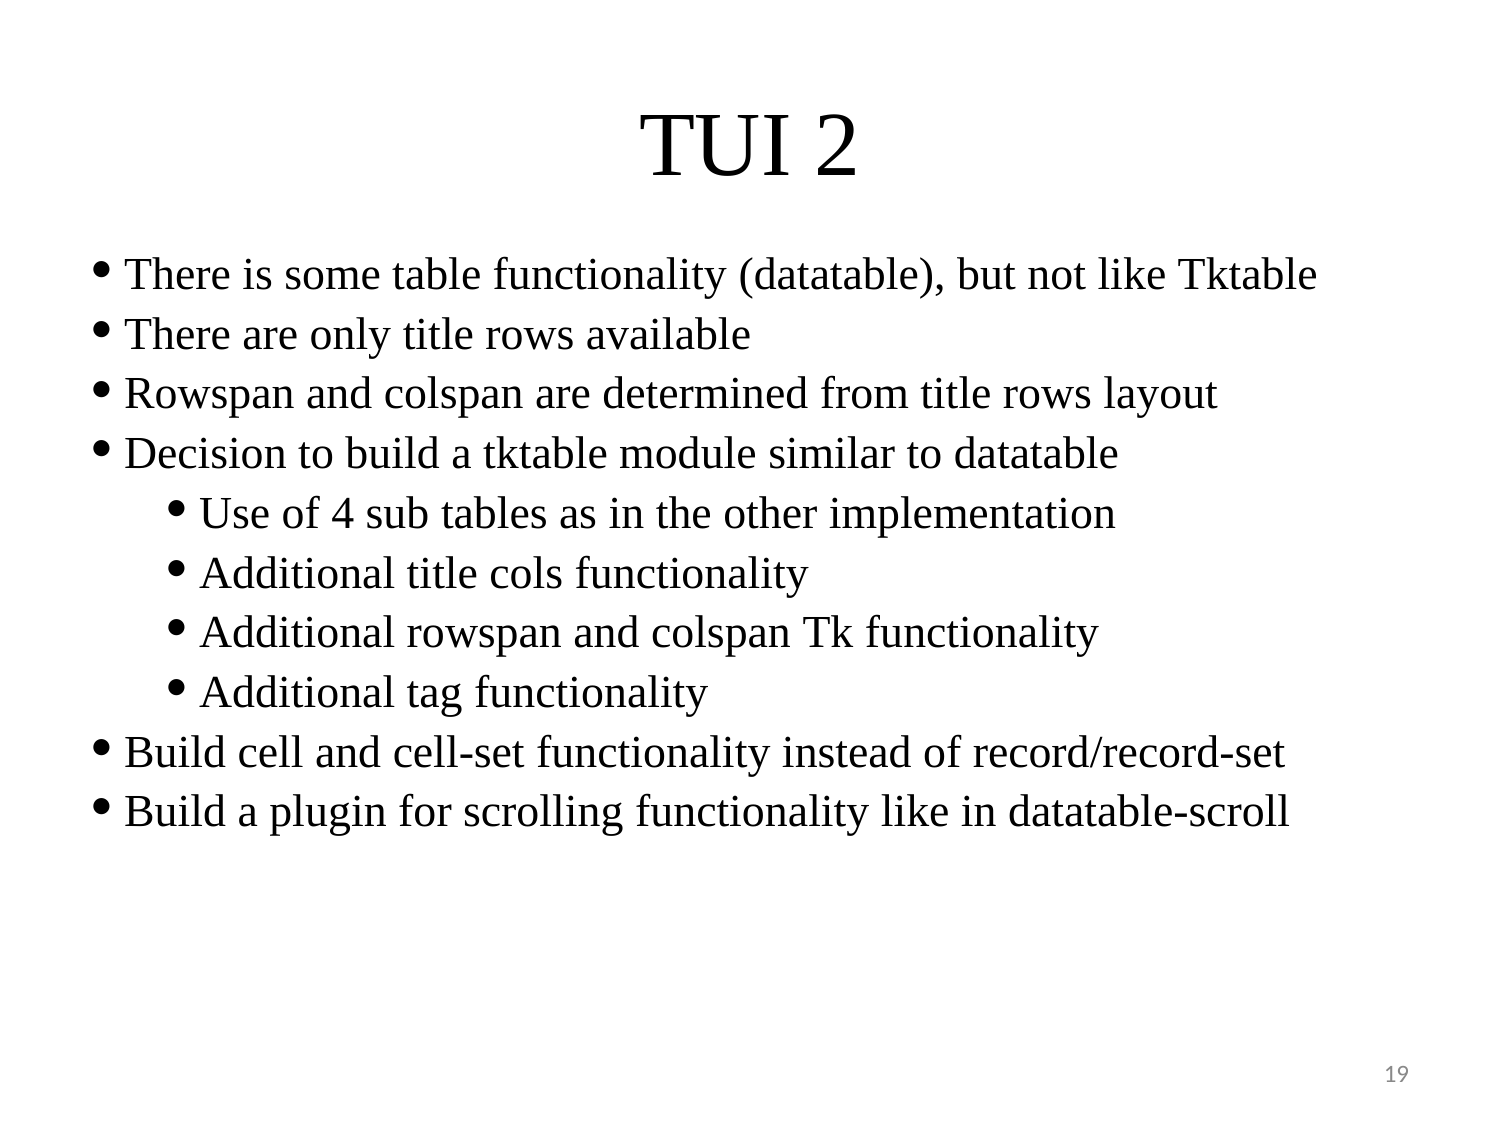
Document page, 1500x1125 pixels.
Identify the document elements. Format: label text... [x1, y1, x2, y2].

text_box TUI 2‏ [75, 45, 1426, 233]
text_box There is some table functionality (datatable), but not like Tktable There are only title rows available Rowspan and colspan are determined from title rows layout Decision to build a tktable module similar to datatable Use of 4 sub tables as in the other implementation Additional title cols functionality Additional rowspan and colspan Tk functionality Additional tag functionality Build cell and cell-set functionality instead of record/record-set Build a plugin for scrolling functionality like in datatable-scroll [75, 236, 1426, 1034]
